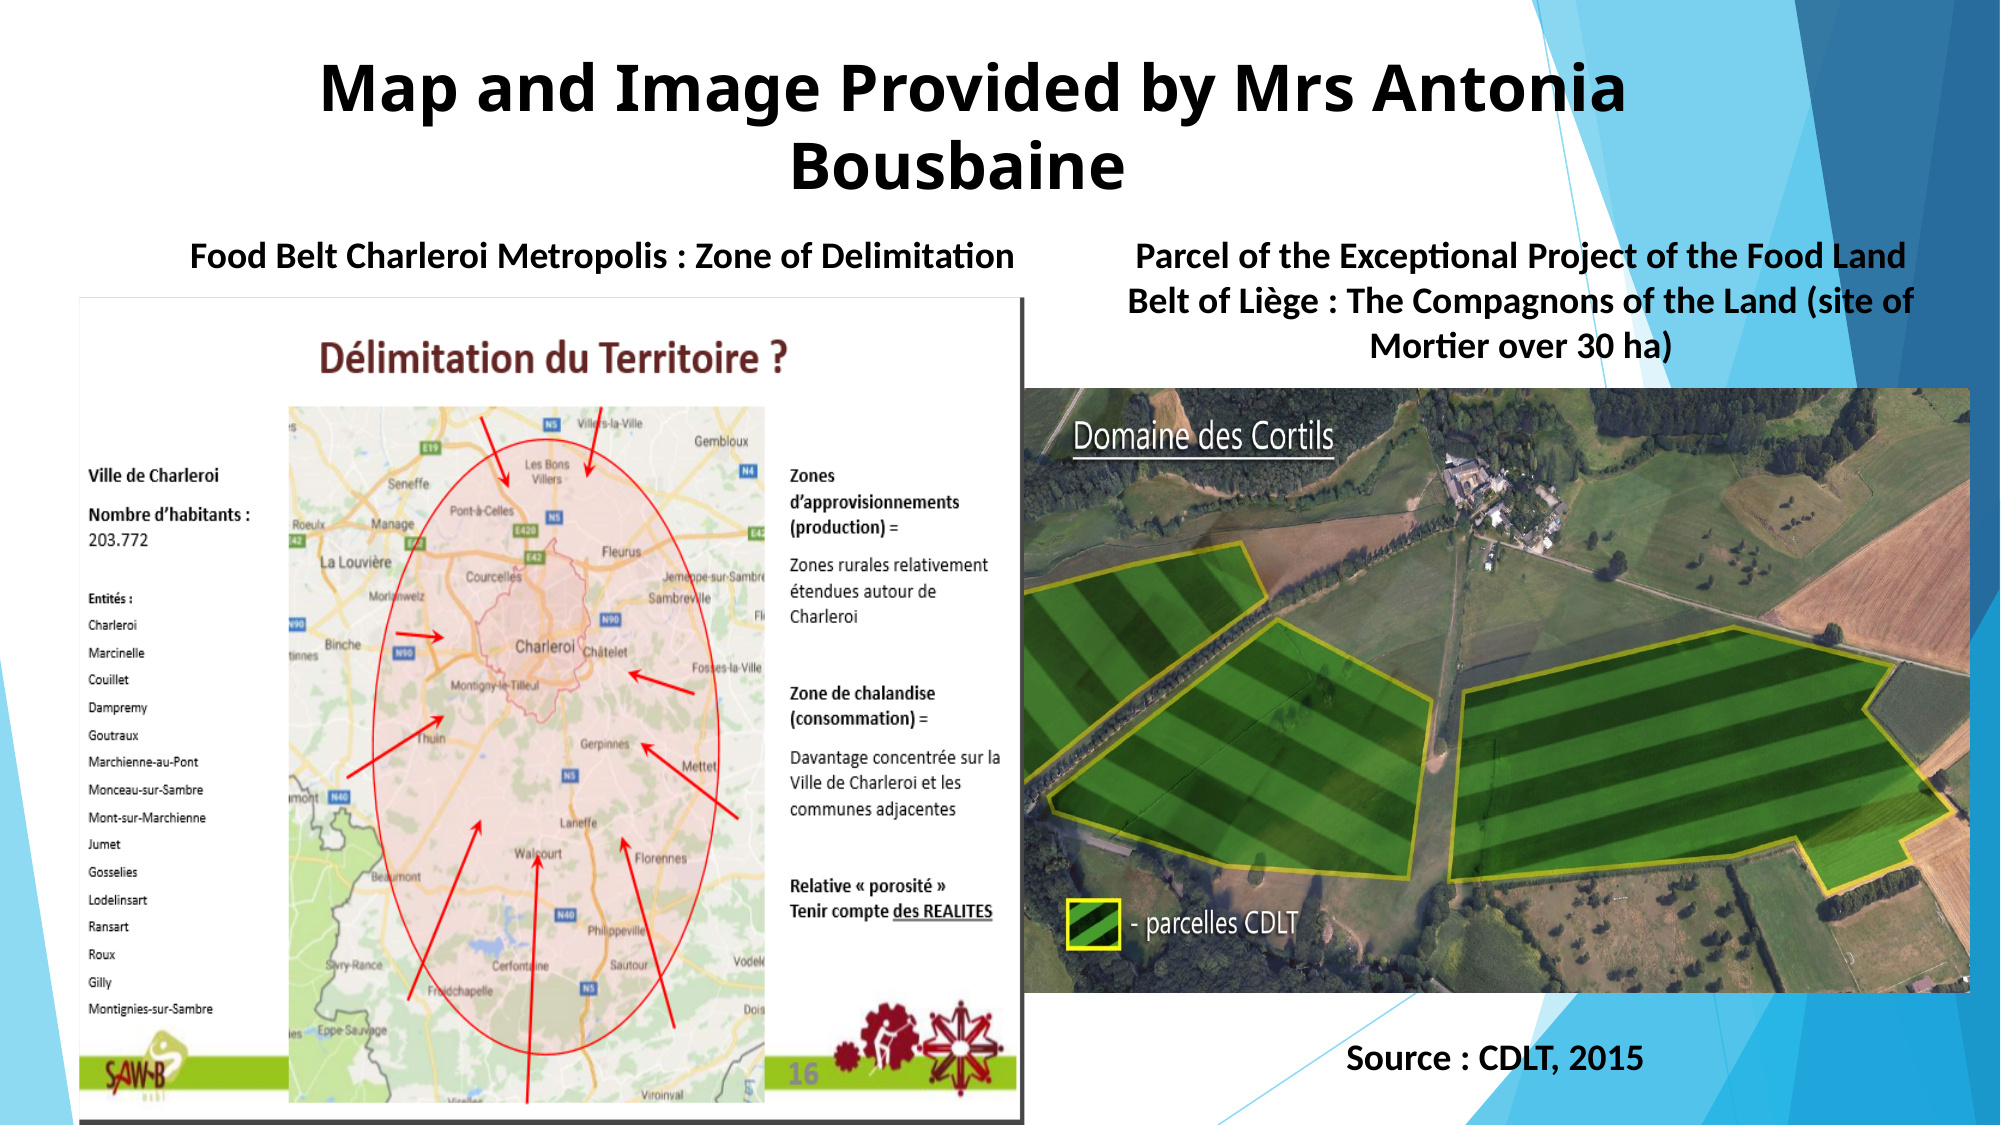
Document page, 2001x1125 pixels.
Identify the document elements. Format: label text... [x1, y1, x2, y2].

text_box Source : CDLT, 2015 [1331, 1025, 1663, 1086]
text_box [1110, 995, 1883, 1056]
text_box Parcel of the Exceptional Project of the Food Land Belt of Liège : The Compagnons of the Land (site of Mortier over 30 ha) [1110, 223, 1933, 376]
text_box Food Belt Charleroi Metropolis : Zone of Delimitation [146, 223, 1060, 285]
picture [79, 297, 1970, 1125]
title Map and Image Provided by Mrs Antonia Bousbaine [252, 39, 1663, 211]
